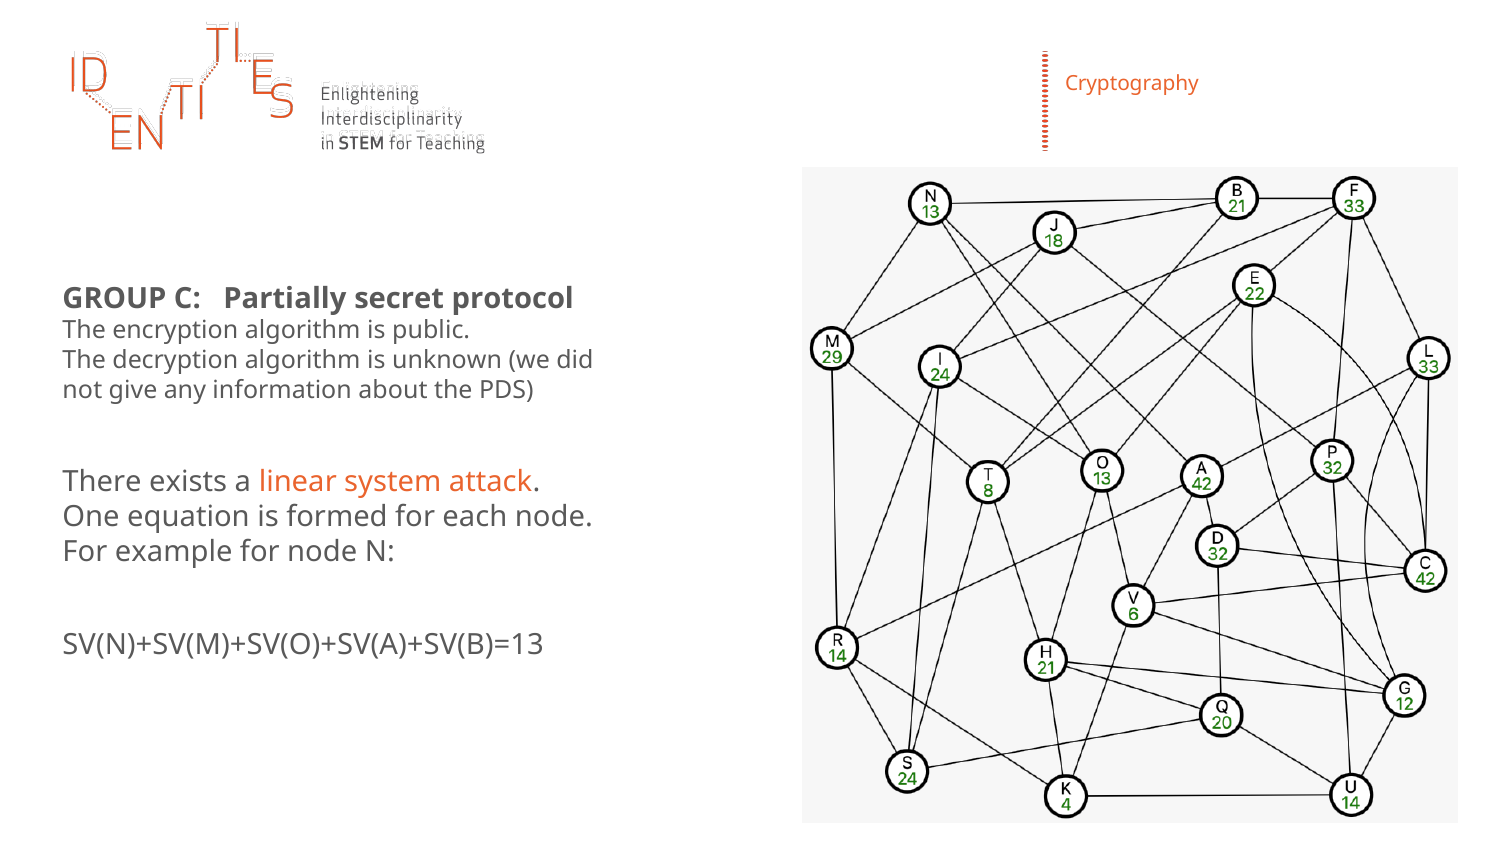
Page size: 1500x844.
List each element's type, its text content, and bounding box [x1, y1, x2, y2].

text_box Cryptography [1050, 61, 1472, 168]
picture [802, 167, 1458, 823]
picture [71, 18, 485, 157]
picture [1042, 51, 1051, 151]
text_box GROUP C: Partially secret protocol The encryption algorithm is public. The decryption algorithm is unknown (we did not give any information about the PDS) There exists a linear system attack. One equation is formed for each node. For example for node N: SV(N)+SV(M)+SV(O)+SV(A)+SV(B)=13 [47, 271, 651, 822]
